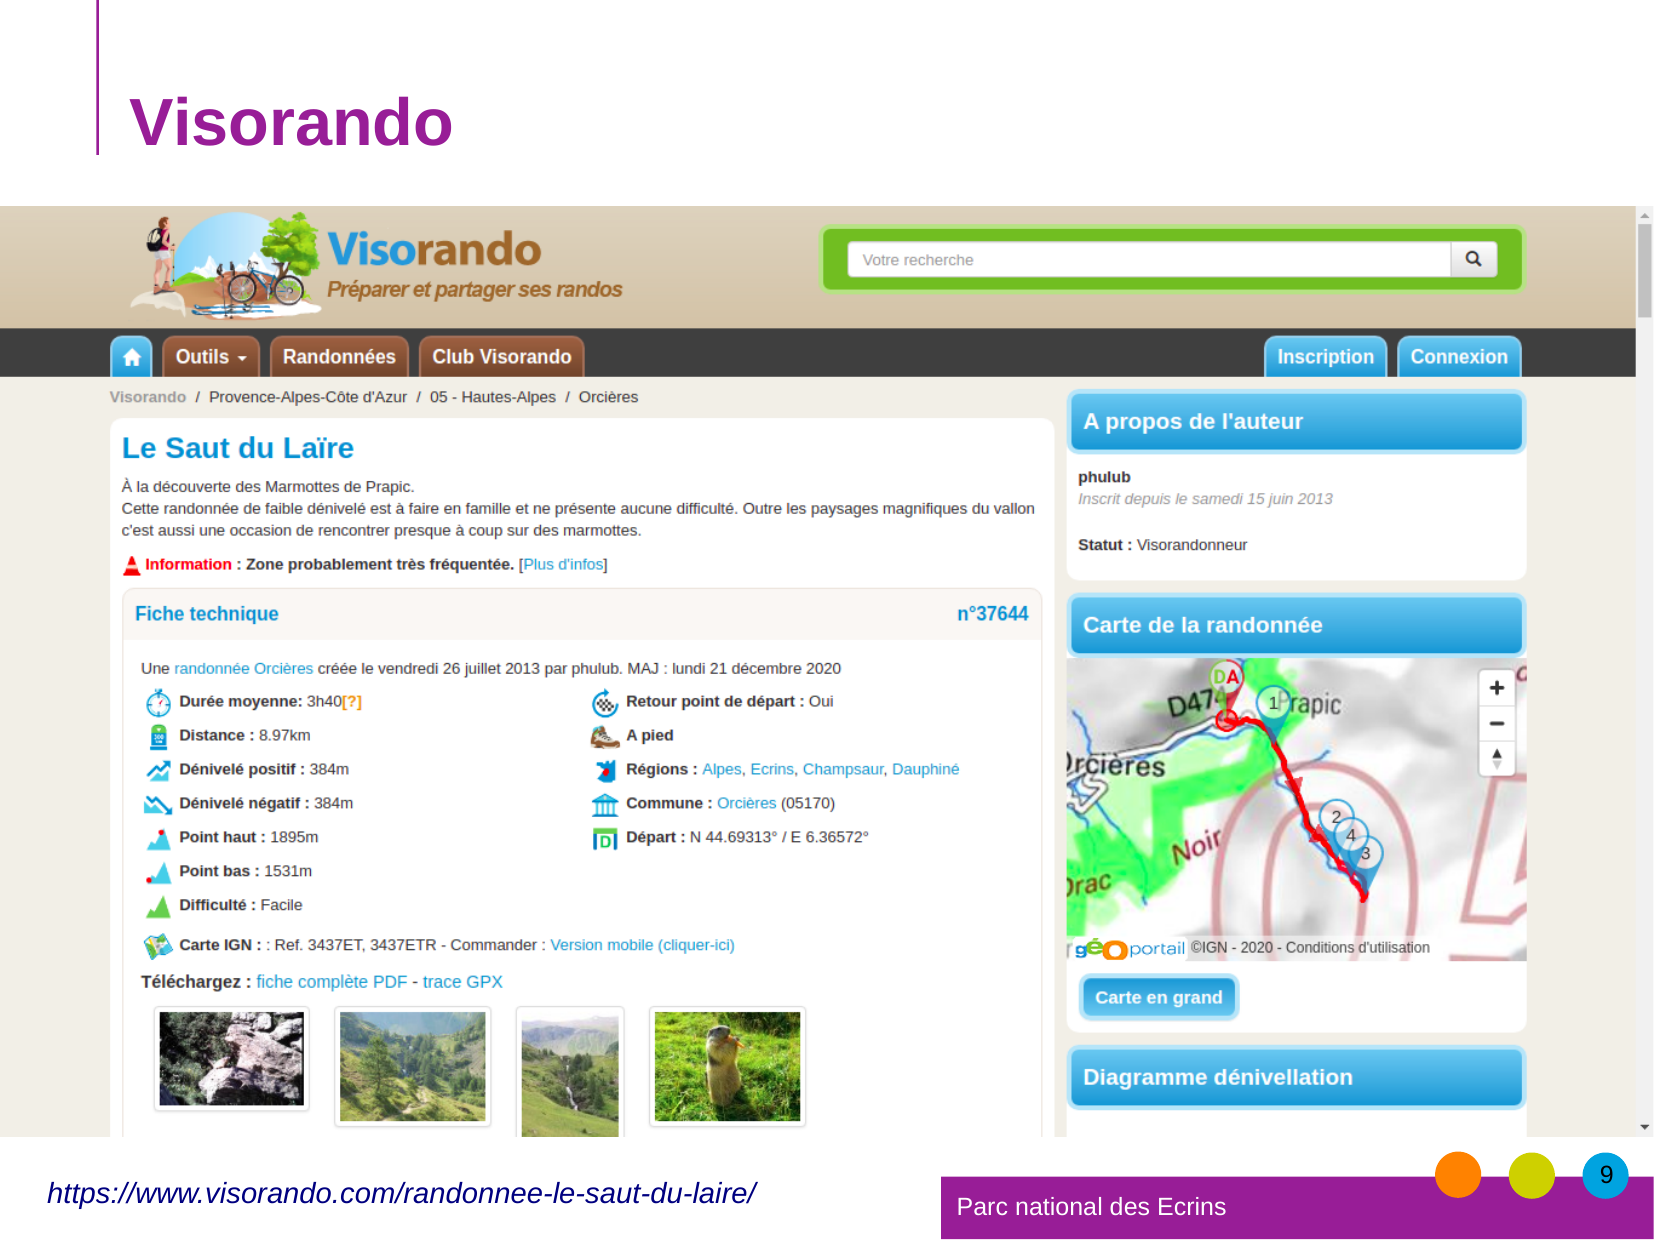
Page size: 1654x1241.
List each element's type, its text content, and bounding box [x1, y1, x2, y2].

text_box https://www.visorando.com/randonnee-le-saut-du-laire/ [32, 1169, 797, 1217]
picture [0, 206, 1654, 1137]
title Visorando [129, 11, 1619, 160]
